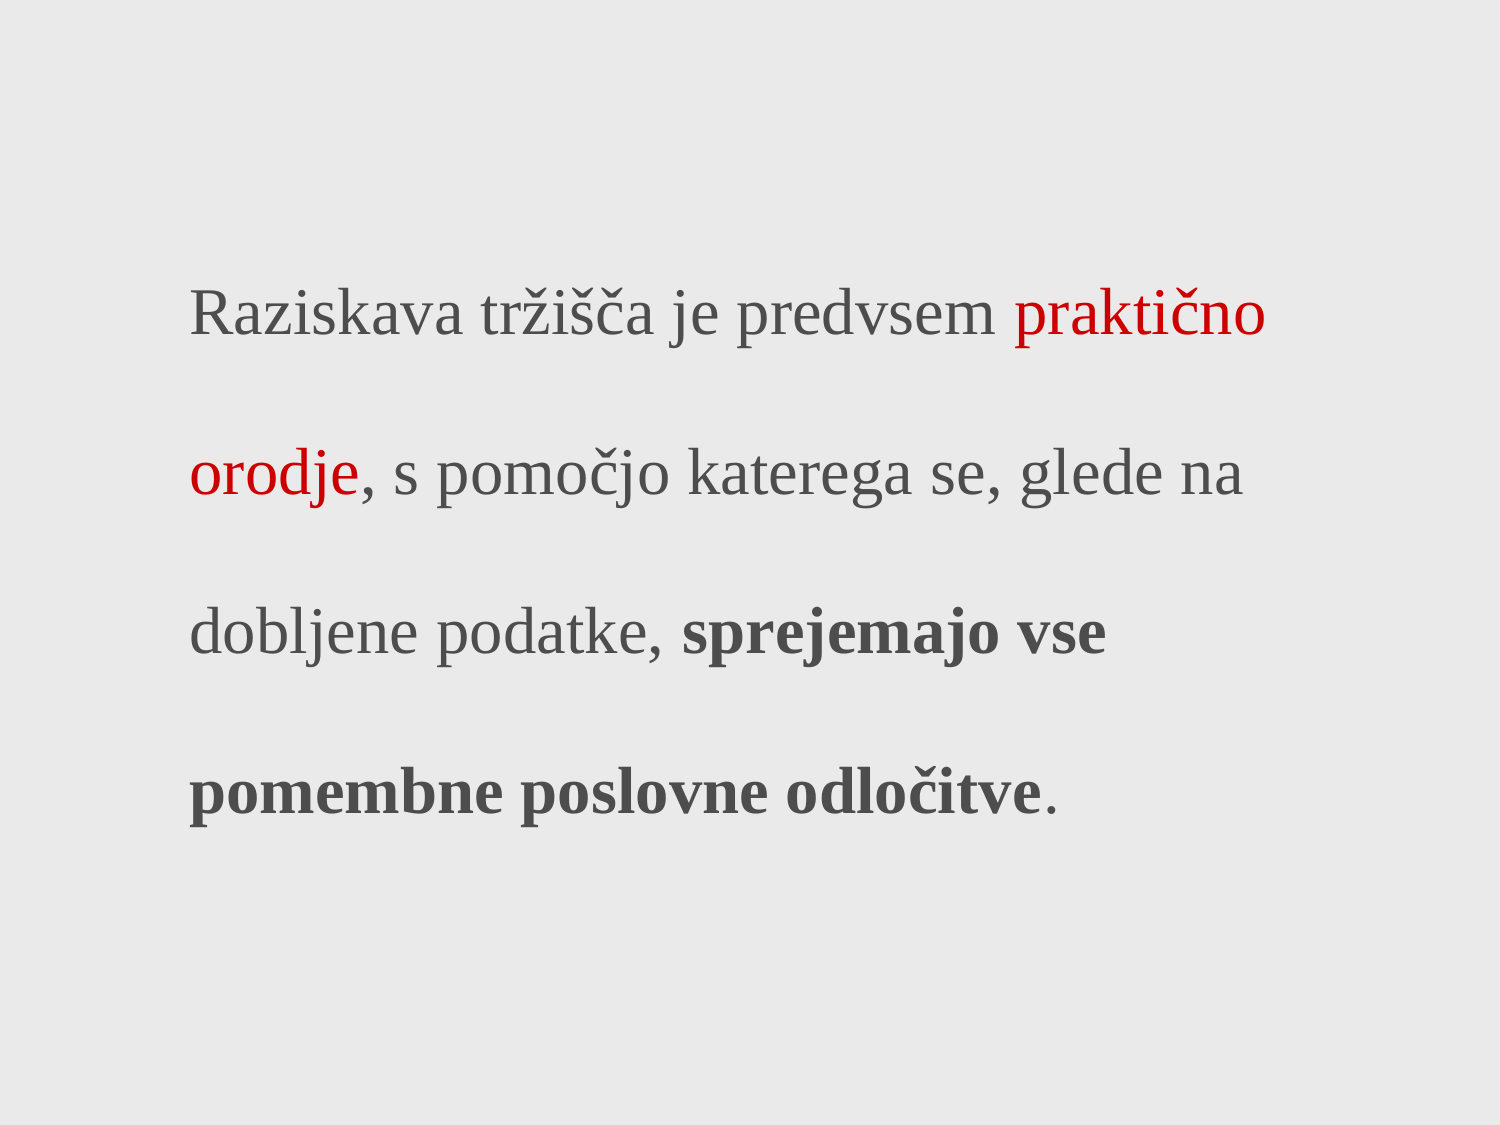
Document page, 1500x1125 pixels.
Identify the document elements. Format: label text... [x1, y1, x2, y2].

text_box Raziskava tržišča je predvsem praktično orodje, s pomočjo katerega se, glede na dobljene podatke, sprejemajo vse pomembne poslovne odločitve. [174, 99, 1338, 836]
